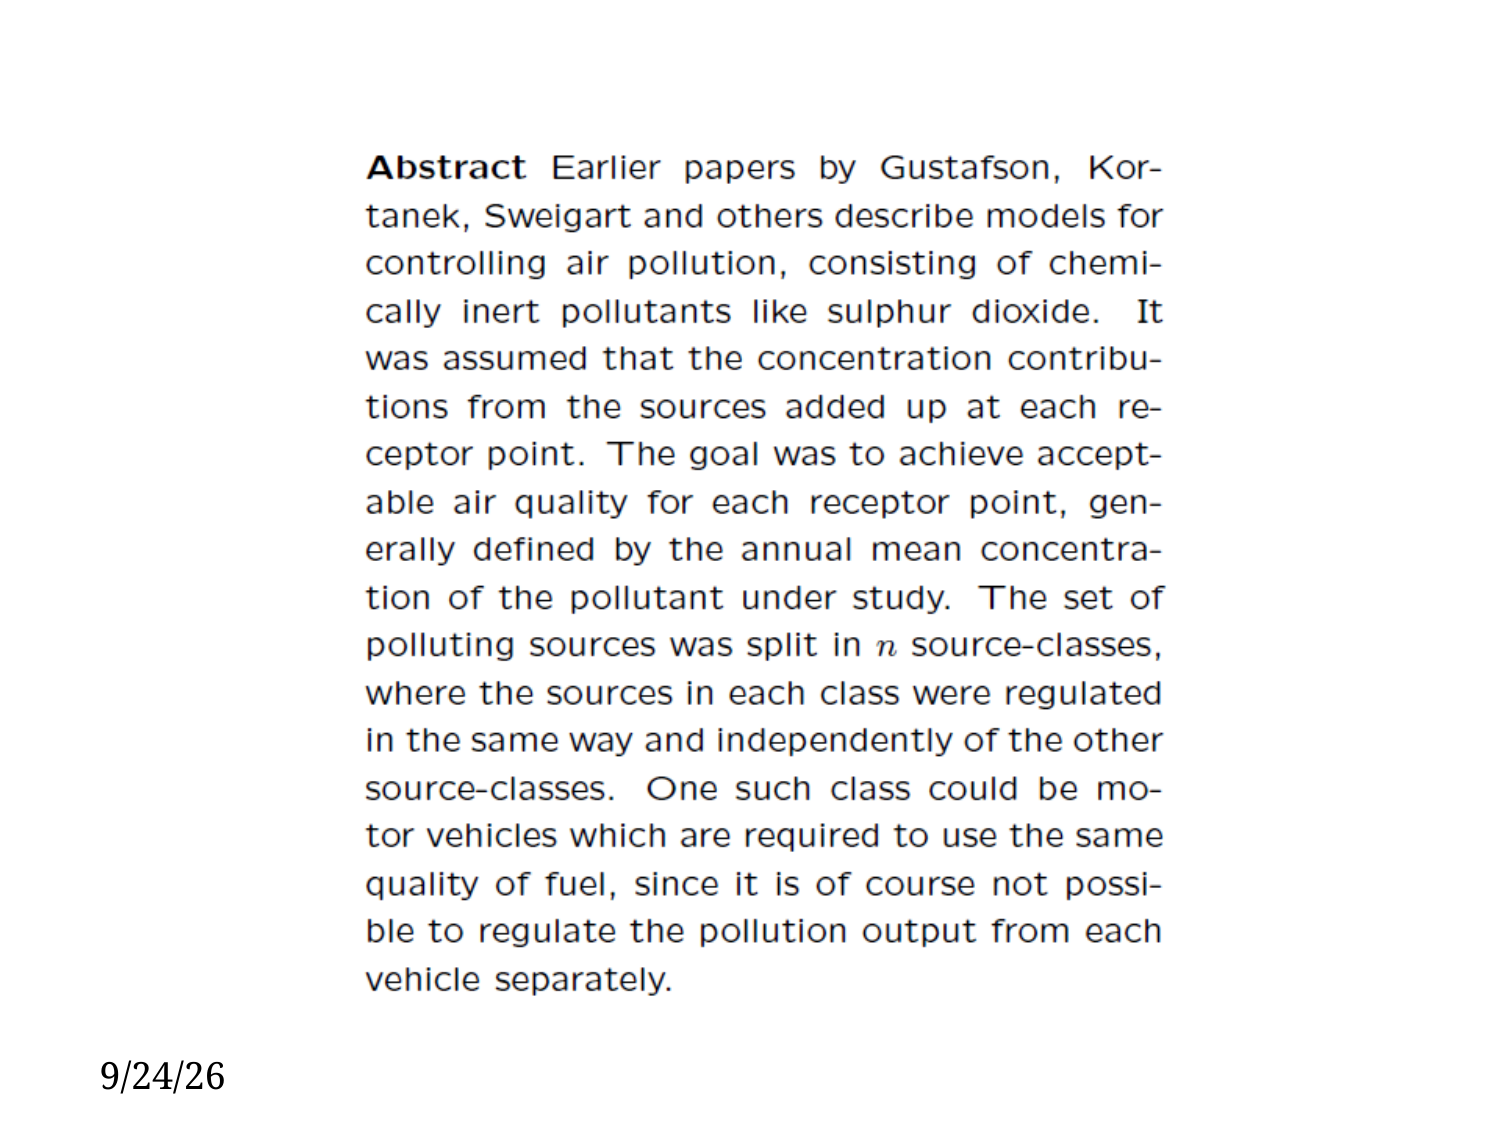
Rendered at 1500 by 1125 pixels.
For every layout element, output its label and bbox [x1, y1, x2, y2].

picture [337, 112, 1208, 1060]
